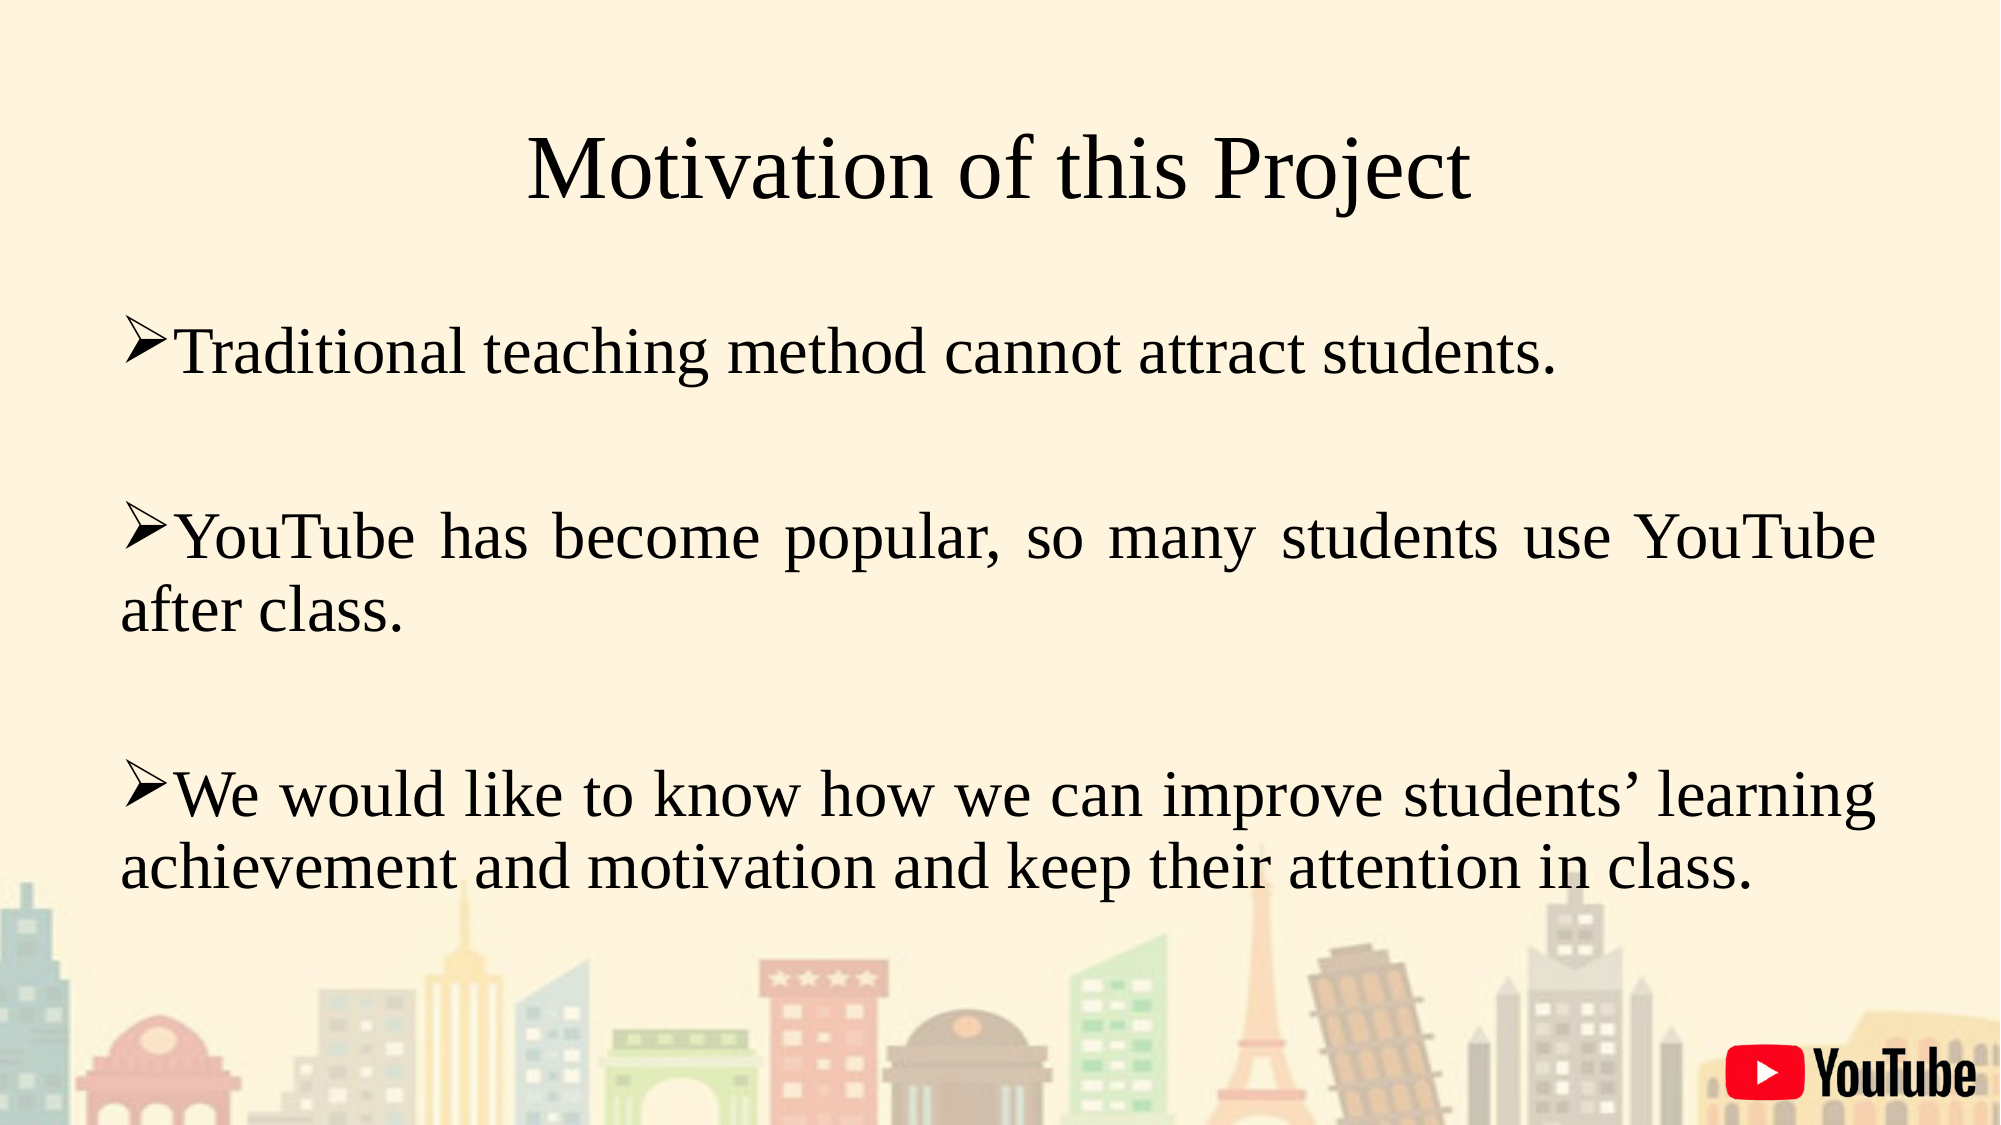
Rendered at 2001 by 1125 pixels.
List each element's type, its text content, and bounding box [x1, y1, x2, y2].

picture [1700, 977, 2000, 1125]
title Motivation of this Project [137, 59, 1863, 278]
list Traditional teaching method cannot attract students. YouTube has become popular, so many students use YouTube after class. We would like to know how we can improve students’ learning achievement and motivation and keep their attention in class. [105, 308, 1895, 1022]
table_cell 1.973 [0, 0, 2000, 1125]
